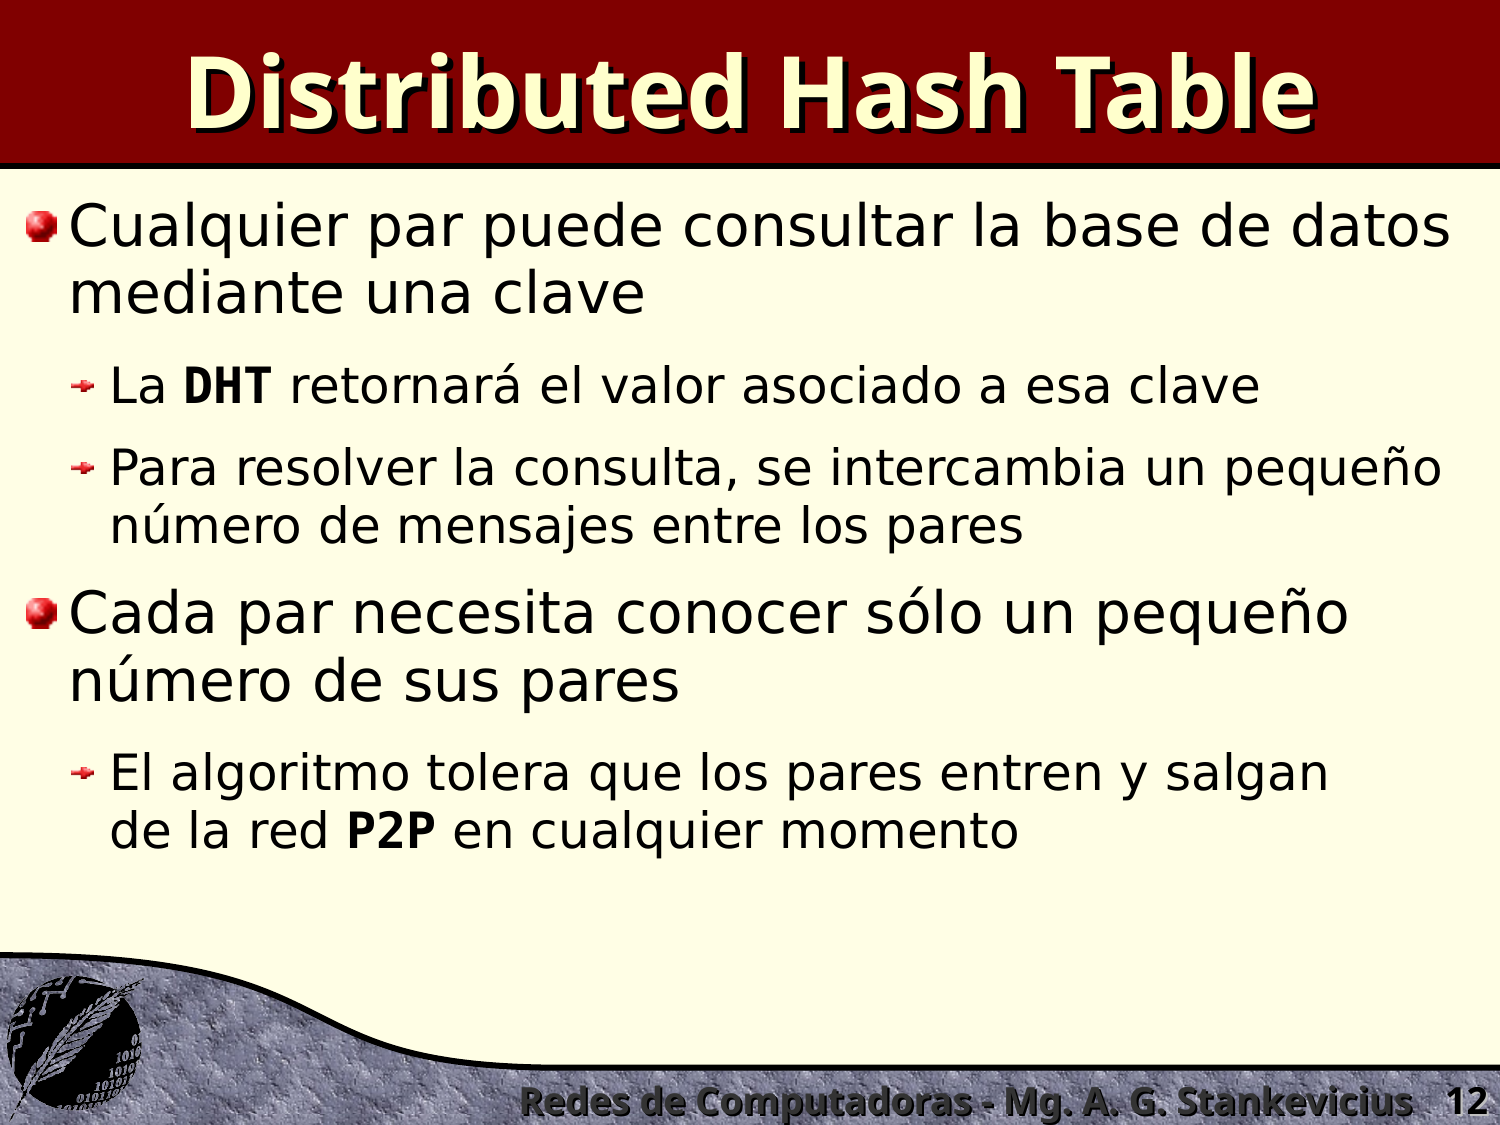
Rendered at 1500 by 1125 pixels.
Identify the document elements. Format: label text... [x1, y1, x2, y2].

picture [0, 959, 1500, 1125]
title Distributed Hash Table [15, 5, 1485, 160]
list Cualquier par puede consultar la base de datos mediante una clave La DHT retornará el valor asociado a esa clave Para resolver la consulta, se intercambia un pequeño número de mensajes entre los pares Cada par necesita conocer sólo un pequeño número de sus pares El algoritmo tolera que los pares entren y salgan de la red P2P en cualquier momento [11, 192, 1486, 861]
picture [790, 1100, 795, 1110]
picture [1047, 1100, 1054, 1110]
